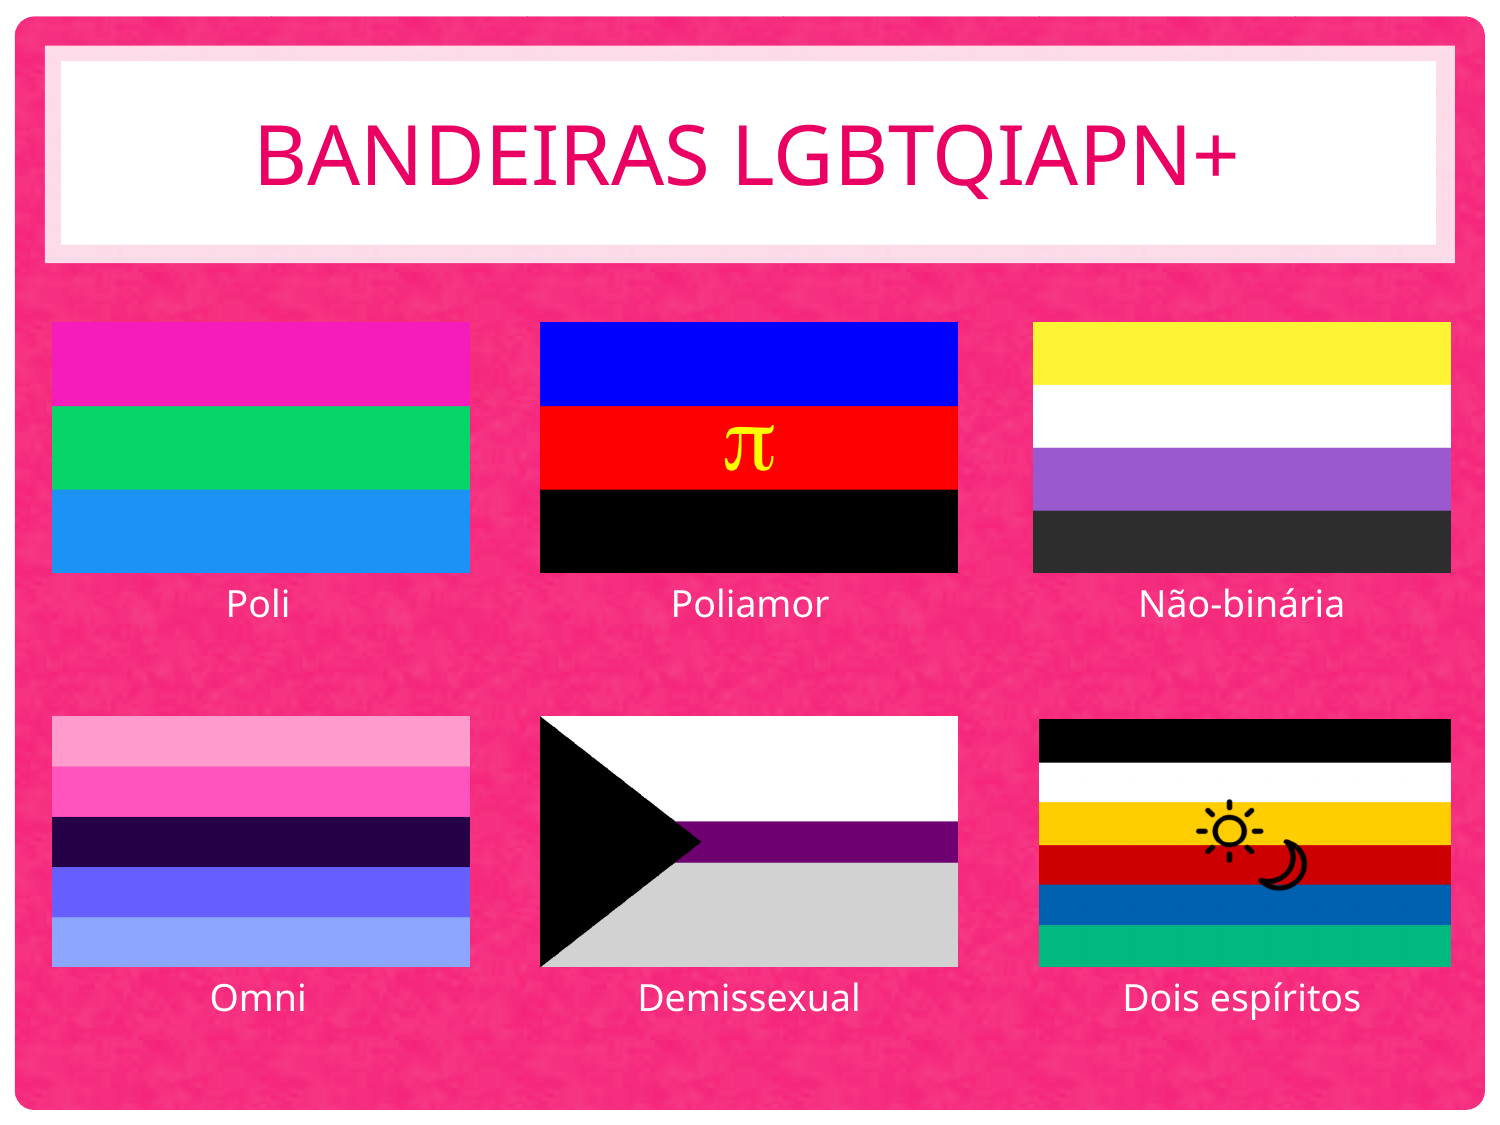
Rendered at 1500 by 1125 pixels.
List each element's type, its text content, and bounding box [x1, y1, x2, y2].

text_box Não-binária [1033, 573, 1451, 633]
title Bandeiras LGBTQIAPN+ [69, 66, 1425, 238]
text_box Demissexual [540, 967, 958, 1026]
picture [14, 16, 1485, 1110]
text_box Omni [49, 966, 467, 1026]
text_box Poli [49, 572, 467, 633]
text_box Poliamor [540, 572, 960, 633]
text_box Dois espíritos [1033, 966, 1451, 1026]
